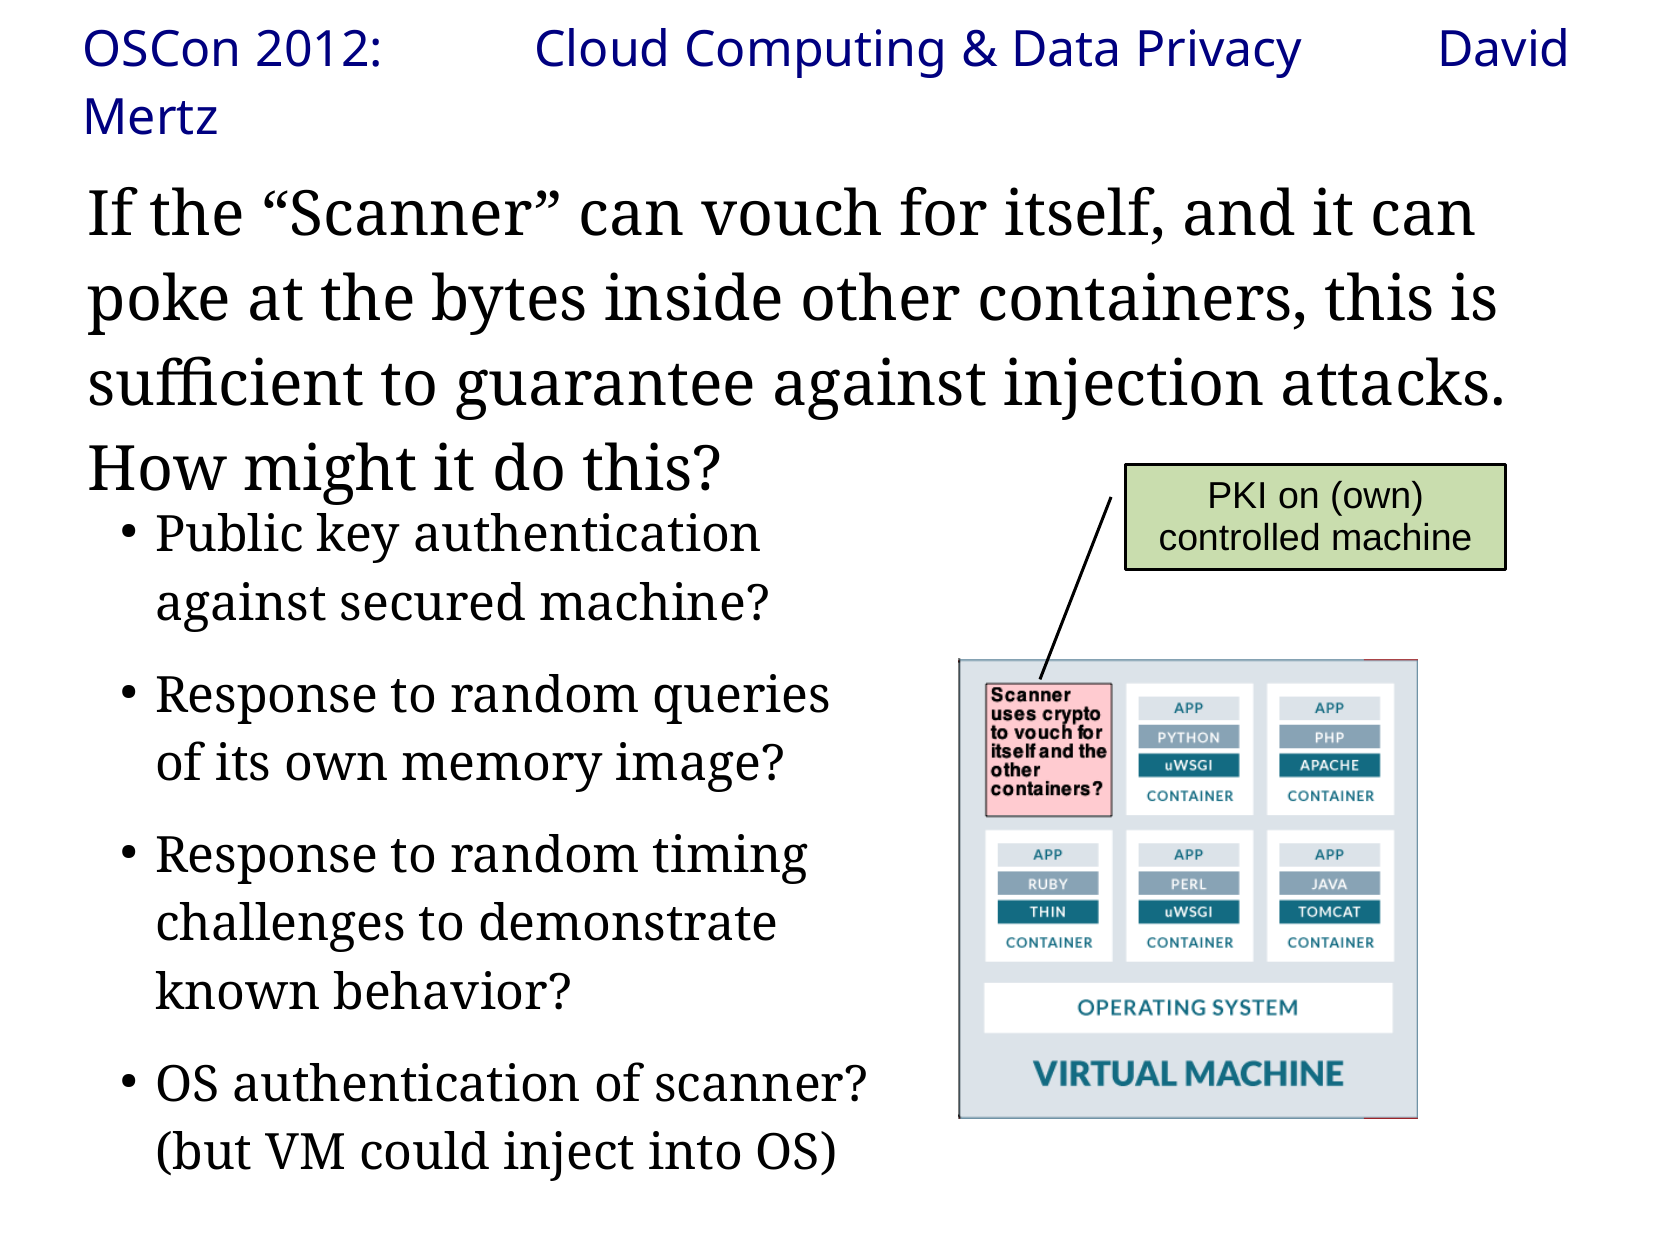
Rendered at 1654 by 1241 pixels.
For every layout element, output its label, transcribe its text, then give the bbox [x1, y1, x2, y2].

list If the “Scanner” can vouch for itself, and it can poke at the bytes inside other containers, this is sufficient to guarantee against injection attacks. How might it do this? [87, 168, 1535, 453]
title OSCon 2012: Cloud Computing & Data Privacy David Mertz [82, 49, 1571, 113]
text_box PKI on (own) controlled machine [1126, 464, 1505, 569]
text_box Public key authentication against secured machine? Response to random queries of its own memory image? Response to random timing challenges to demonstrate known behavior? OS authentication of scanner? (but VM could inject into OS) [105, 490, 901, 1089]
picture [958, 658, 1418, 1119]
